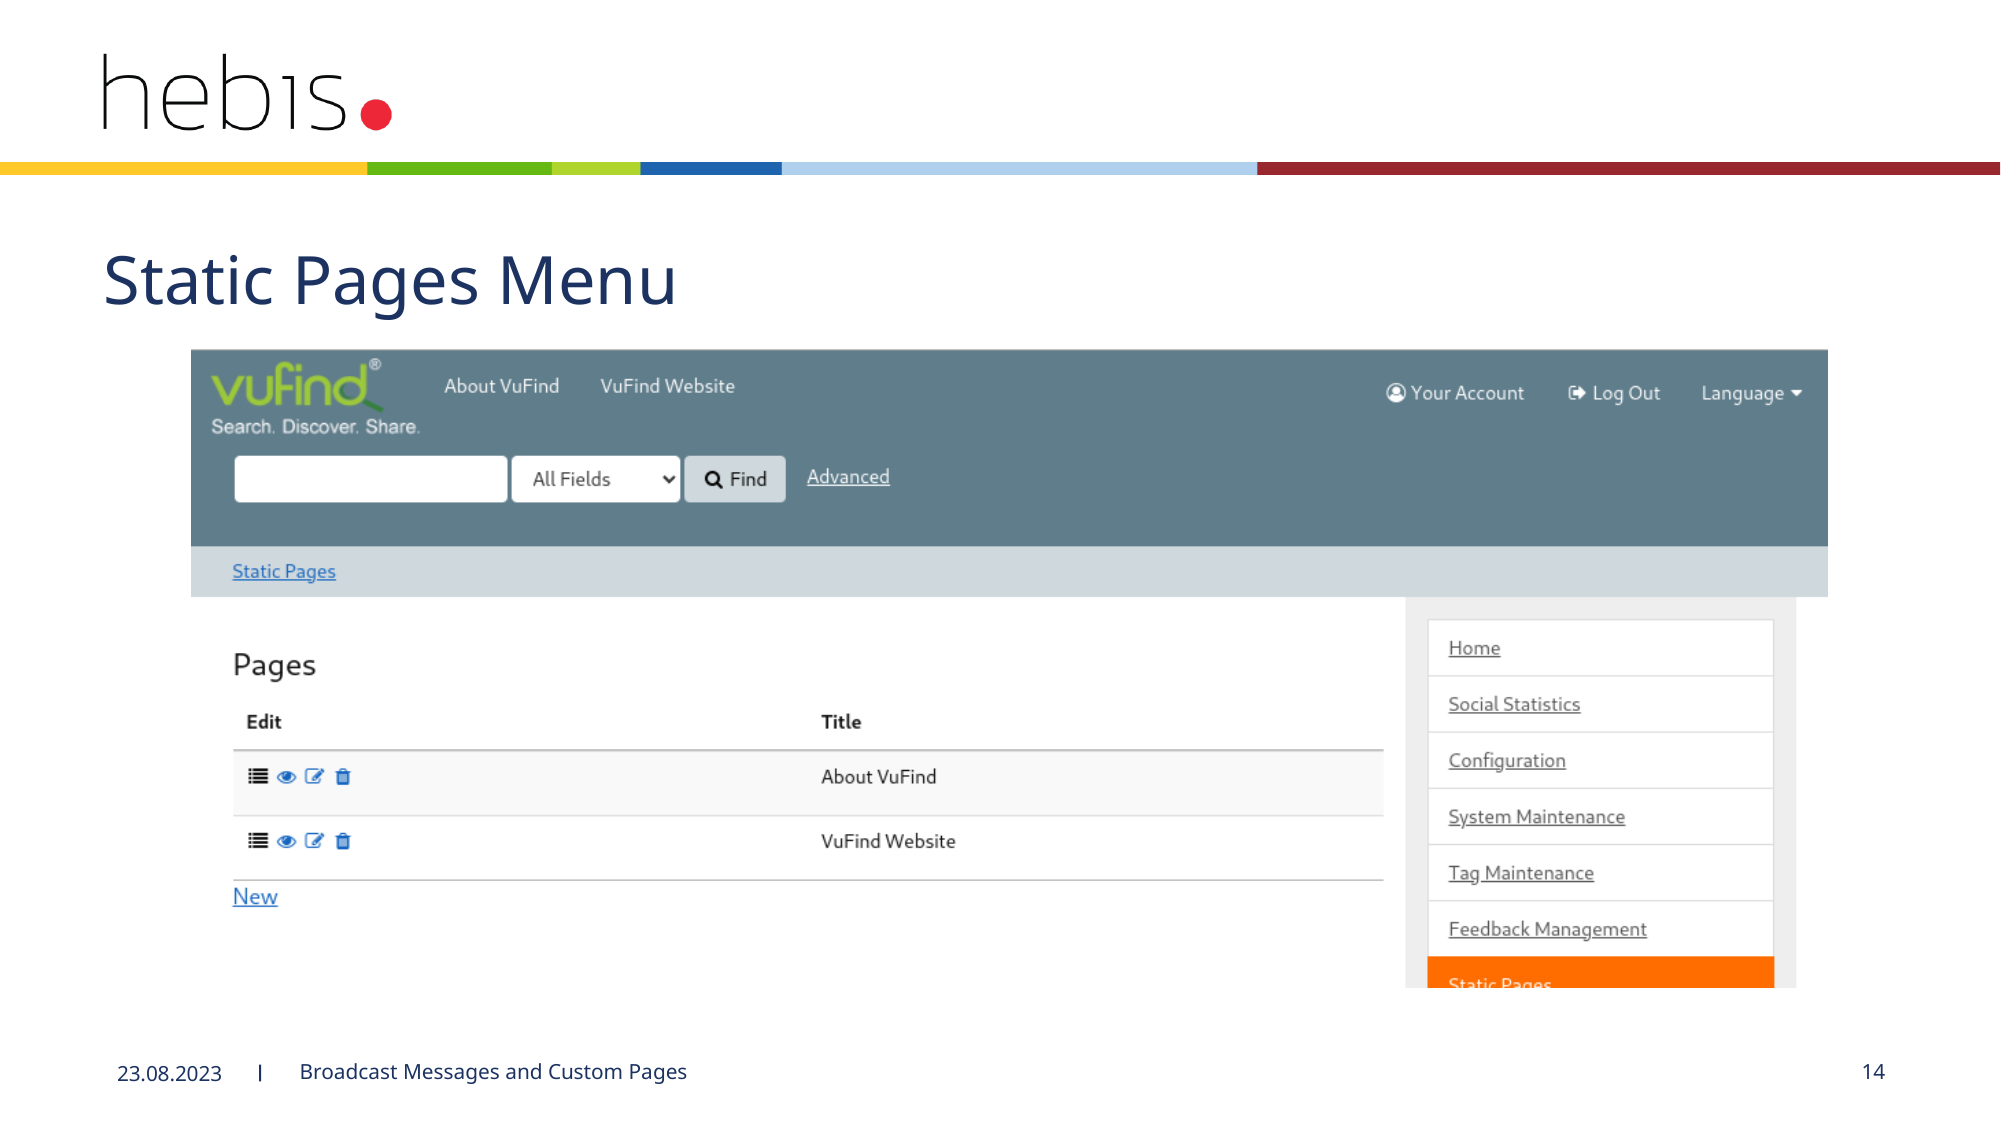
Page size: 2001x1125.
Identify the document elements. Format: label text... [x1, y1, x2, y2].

picture [0, 0, 2001, 248]
slide_number 23.08.2023 [102, 1042, 271, 1103]
picture [191, 349, 1828, 988]
list Static Pages Menu [97, 242, 1581, 313]
